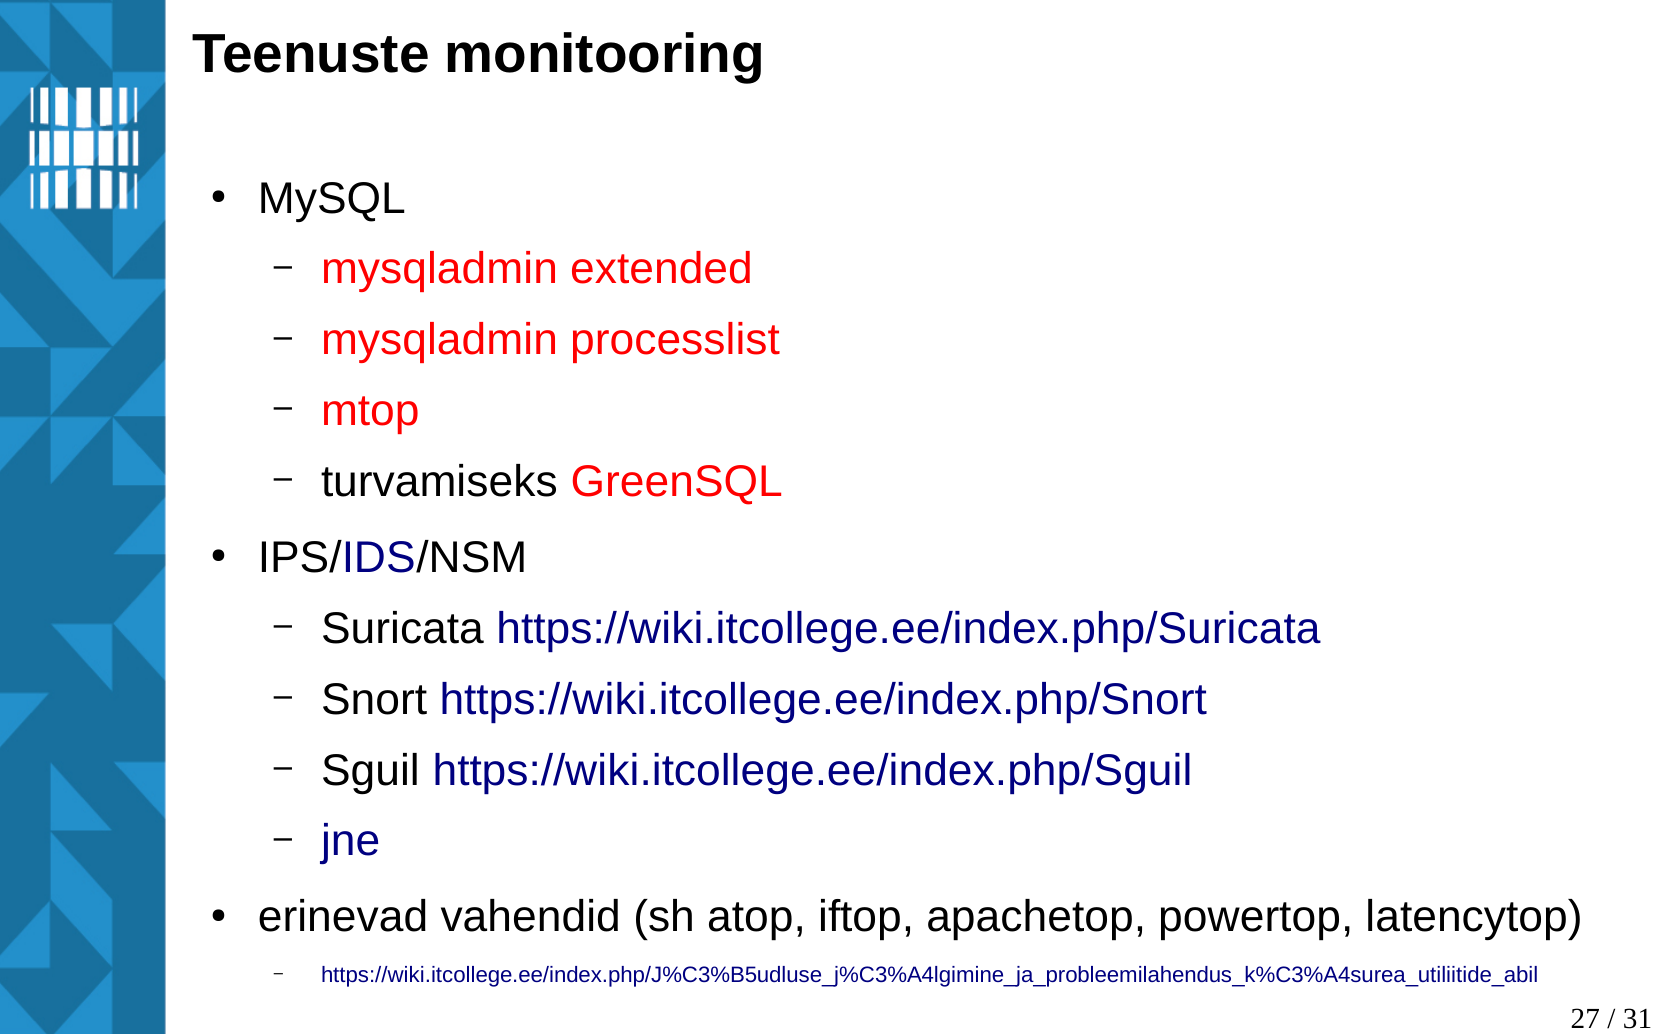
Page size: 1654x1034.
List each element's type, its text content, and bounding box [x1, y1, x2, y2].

list MySQL mysqladmin extended mysqladmin processlist mtop turvamiseks GreenSQL IPS/IDS/NSM Suricata https://wiki.itcollege.ee/index.php/Suricata Snort https://wiki.itcollege.ee/index.php/Snort Sguil https://wiki.itcollege.ee/index.php/Sguil jne erinevad vahendid (sh atop, iftop, apachetop, powertop, latencytop) https://wiki.itcollege.ee/index.php/J%C3%B5udluse_j%C3%A4lgimine_ja_probleemilahendus_k%C3%A4surea_utiliitide_abil [194, 172, 1595, 1004]
title Teenuste monitooring [192, 11, 1447, 95]
